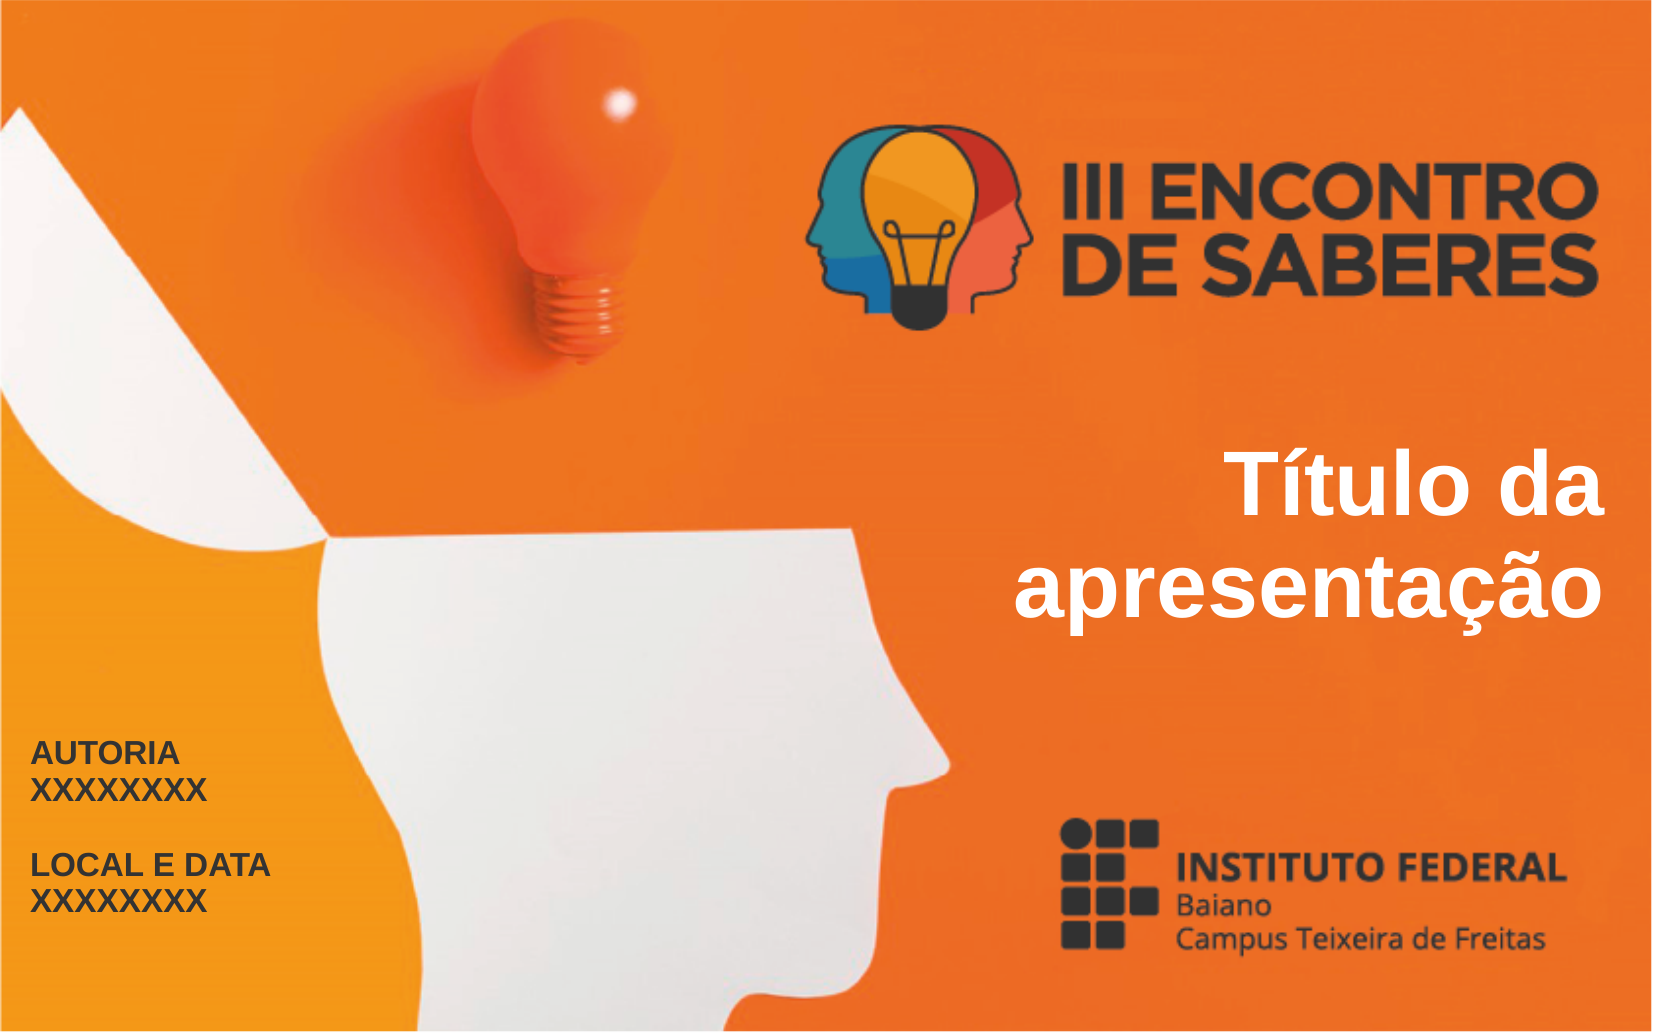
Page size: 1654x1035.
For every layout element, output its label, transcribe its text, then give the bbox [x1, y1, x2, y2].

title Título da apresentação [930, 432, 1606, 638]
picture [0, 0, 1654, 1034]
title AUTORIA XXXXXXXX LOCAL E DATA XXXXXXXX [30, 724, 316, 931]
